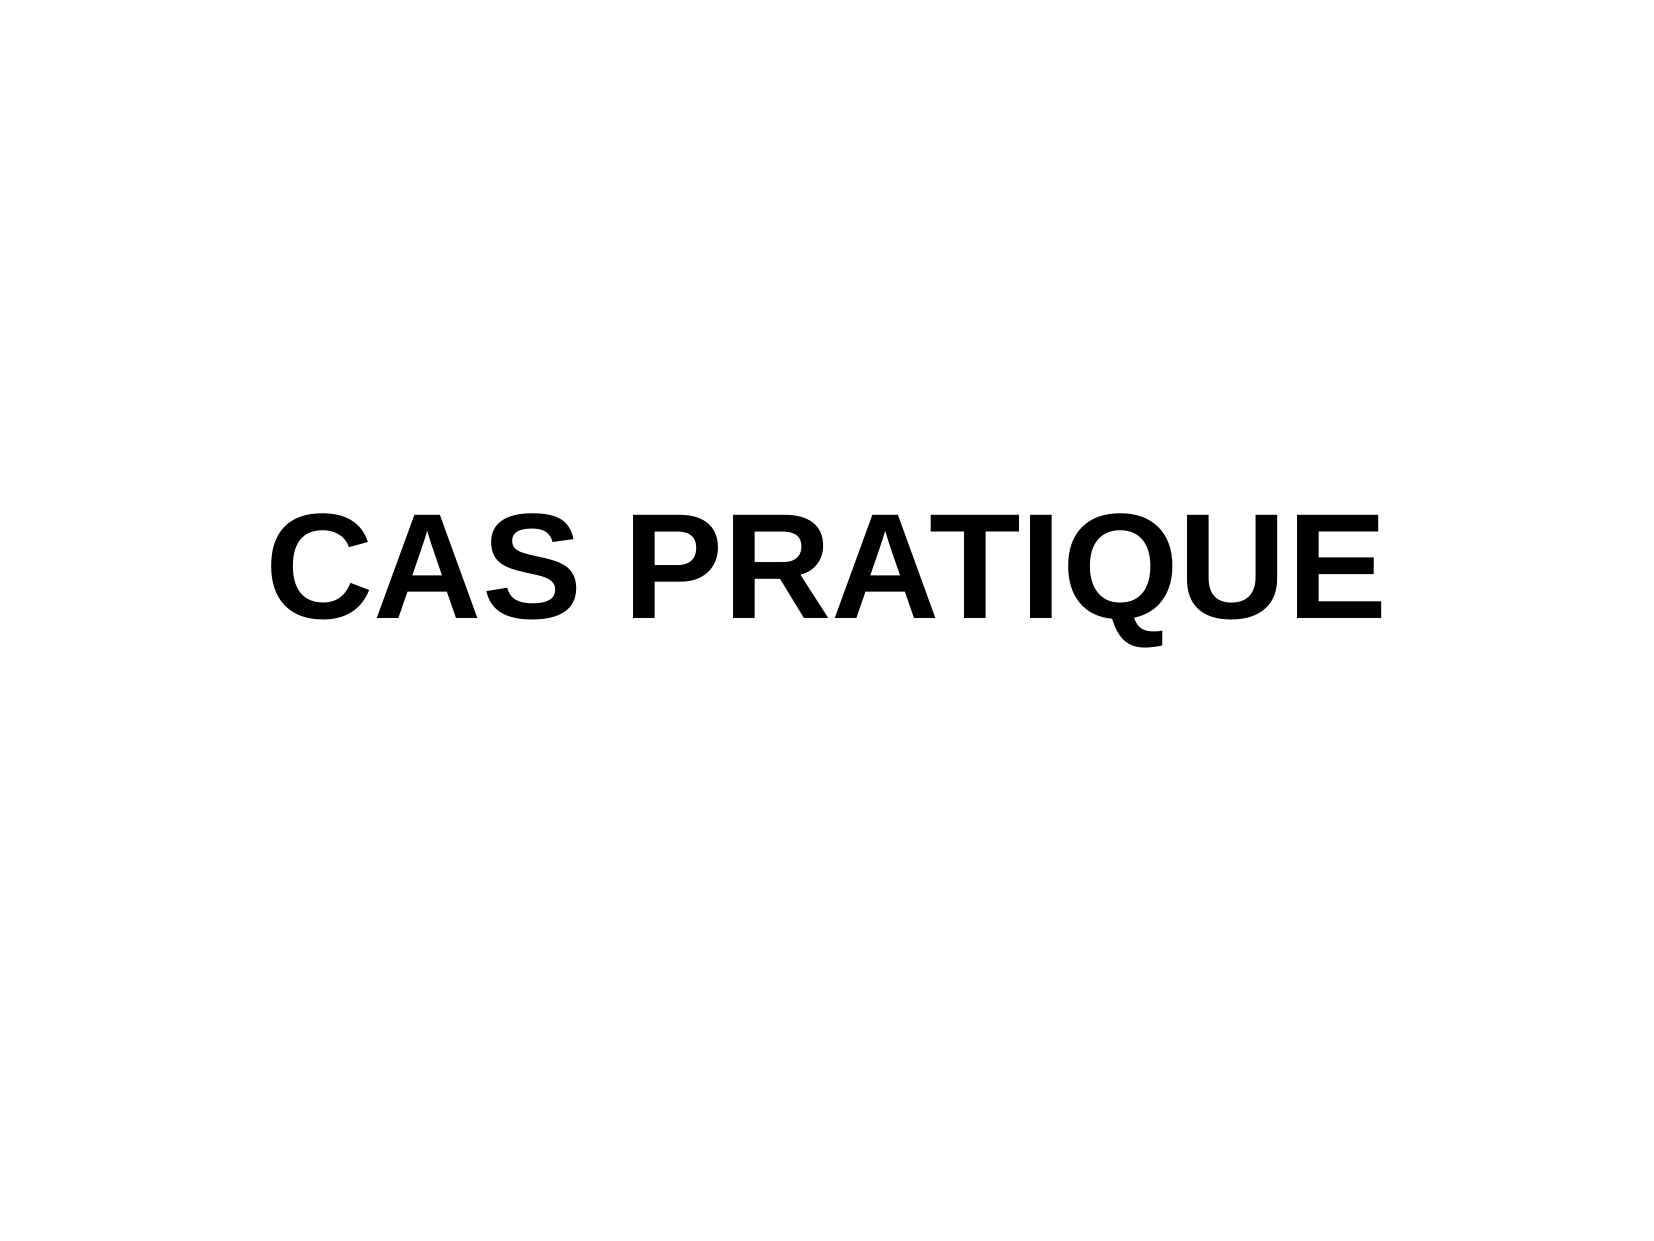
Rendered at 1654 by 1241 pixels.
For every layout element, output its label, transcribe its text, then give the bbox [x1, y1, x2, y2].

title CAS PRATIQUE [82, 462, 1571, 670]
